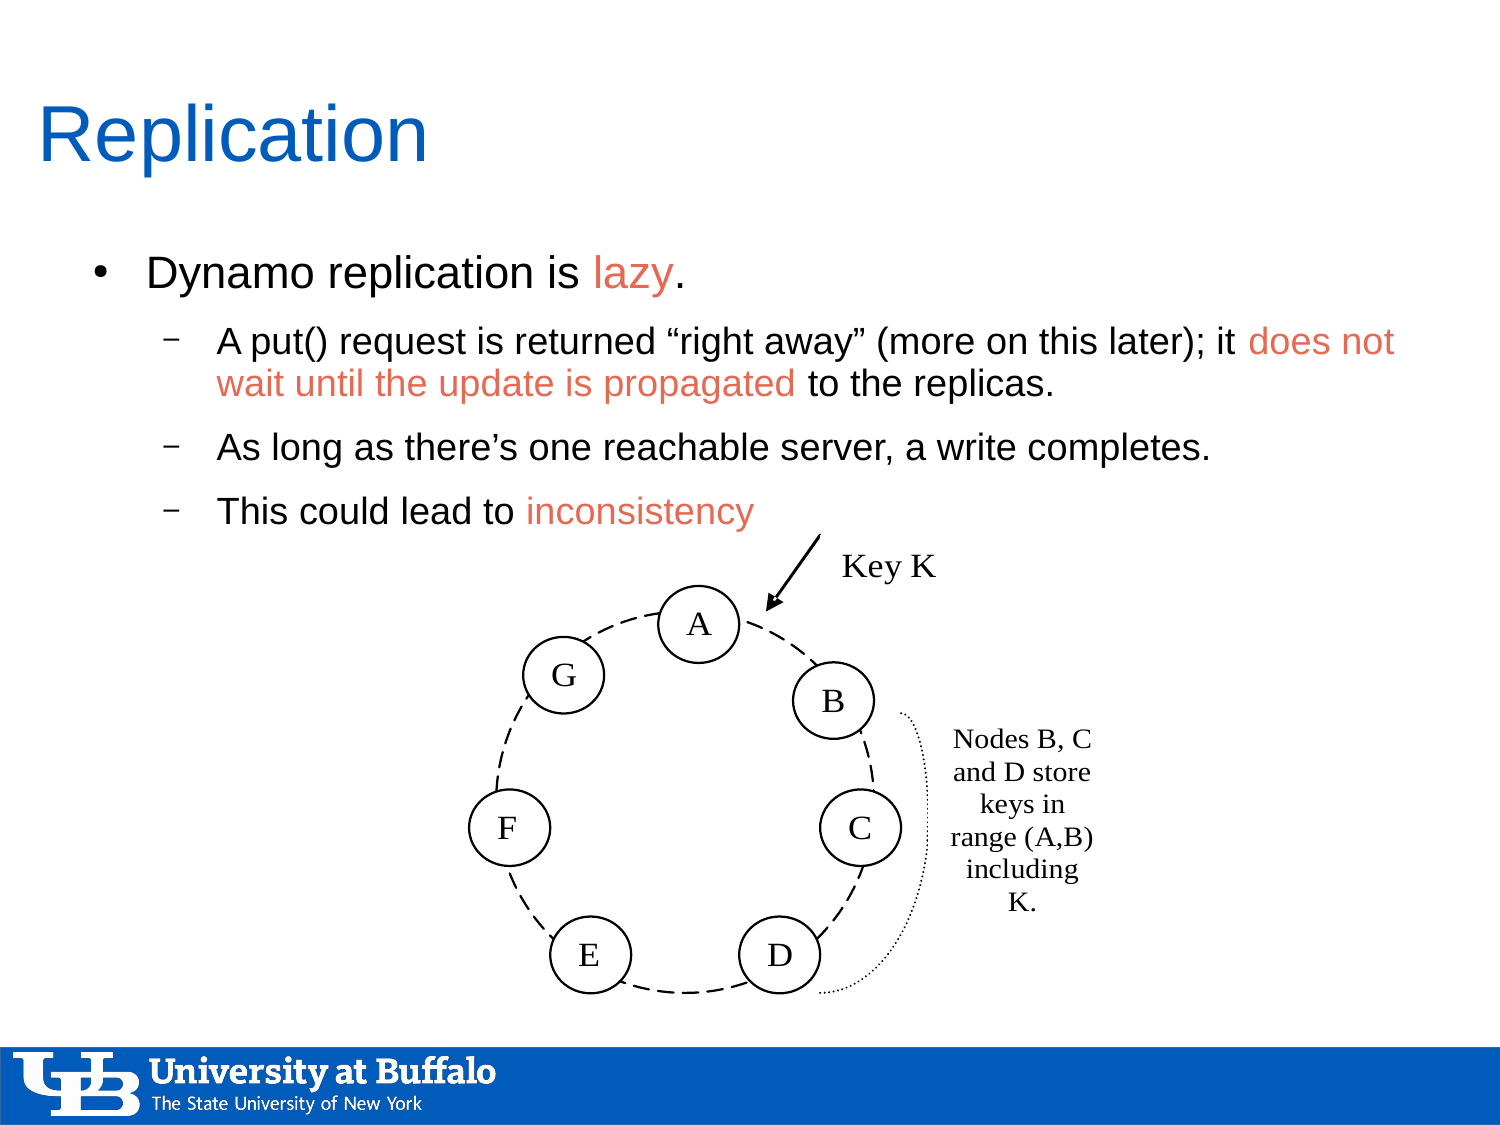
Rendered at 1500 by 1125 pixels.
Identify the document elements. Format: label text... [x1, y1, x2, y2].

picture [13, 1052, 496, 1116]
title Replication [37, 40, 1388, 228]
list Dynamo replication is lazy. A put() request is returned “right away” (more on this later); it does not wait until the update is propagated to the replicas. As long as there’s one reachable server, a write completes. This could lead to inconsistency [75, 247, 1425, 901]
picture [450, 901, 1118, 1036]
